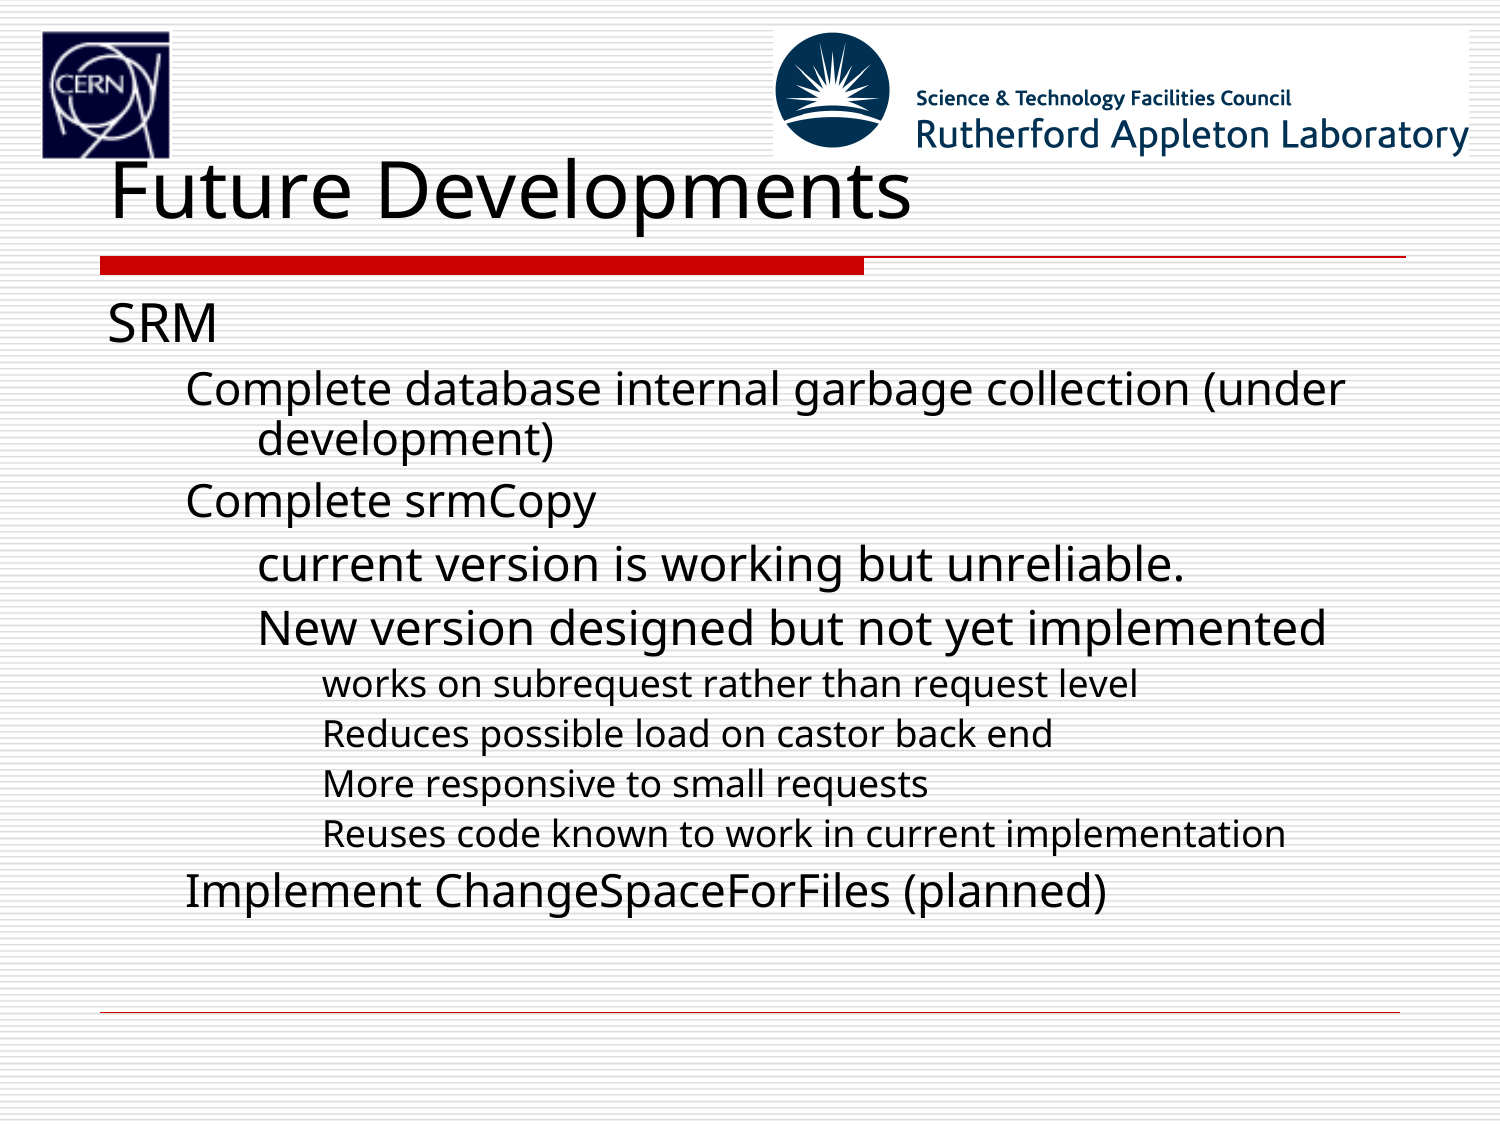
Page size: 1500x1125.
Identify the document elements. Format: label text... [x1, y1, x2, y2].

list SRM Complete database internal garbage collection (under development) Complete srmCopy current version is working but unreliable. New version designed but not yet implemented works on subrequest rather than request level Reduces possible load on castor back end More responsive to small requests Reuses code known to work in current implementation Implement ChangeSpaceForFiles (planned) [92, 287, 1406, 988]
title Future Developments [94, 49, 1407, 250]
picture [0, 0, 1500, 1125]
